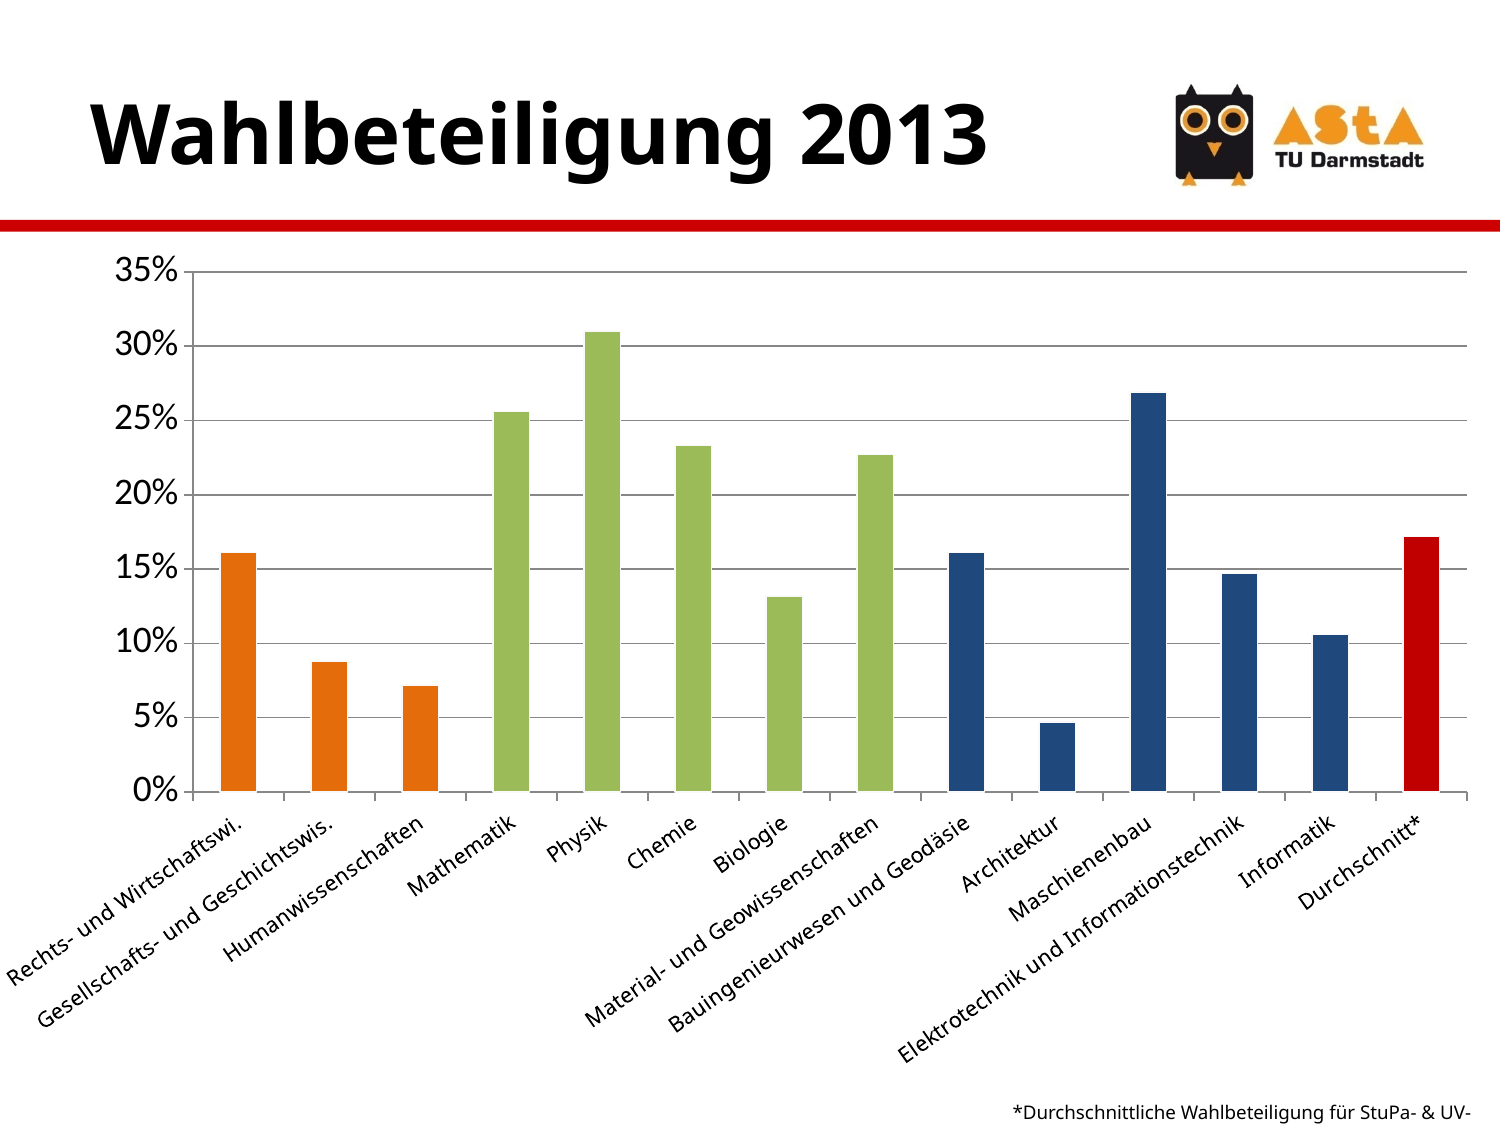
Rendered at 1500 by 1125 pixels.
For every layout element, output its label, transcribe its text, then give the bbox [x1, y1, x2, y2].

text_box *Durchschnittliche Wahlbeteiligung für StuPa- & UV- Wahl [998, 1092, 1500, 1125]
title Wahlbeteiligung 2013 [75, 66, 1152, 197]
picture [1163, 78, 1434, 190]
chart [0, 231, 1500, 1125]
